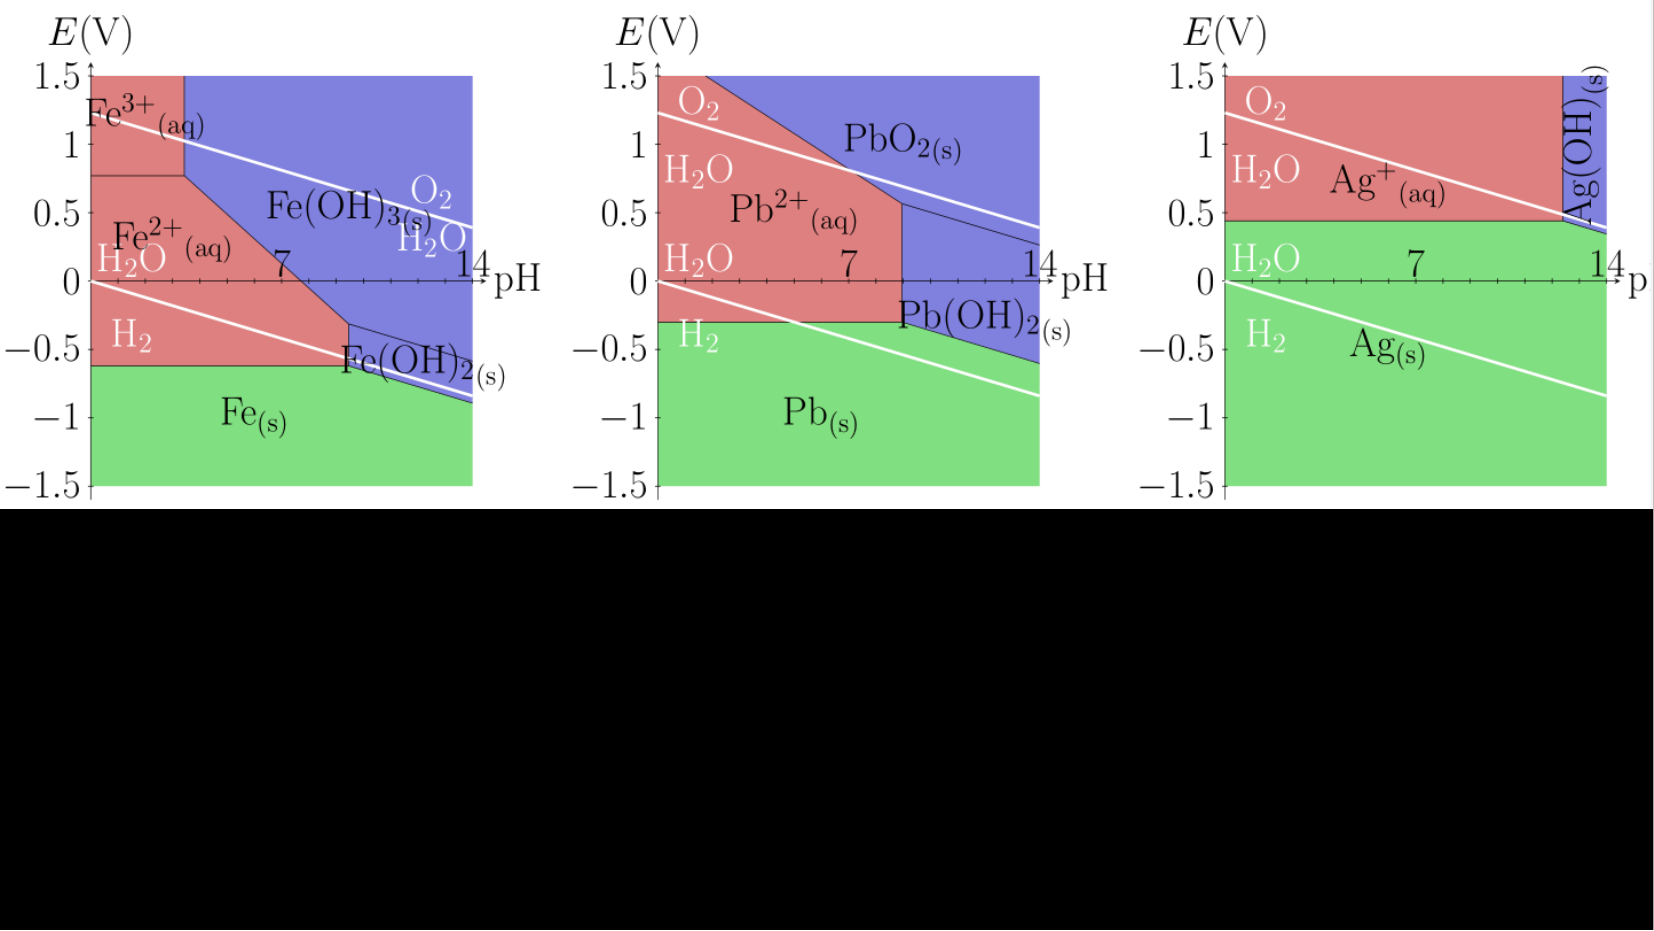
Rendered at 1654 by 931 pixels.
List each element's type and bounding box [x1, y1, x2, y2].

picture [0, 0, 1654, 509]
